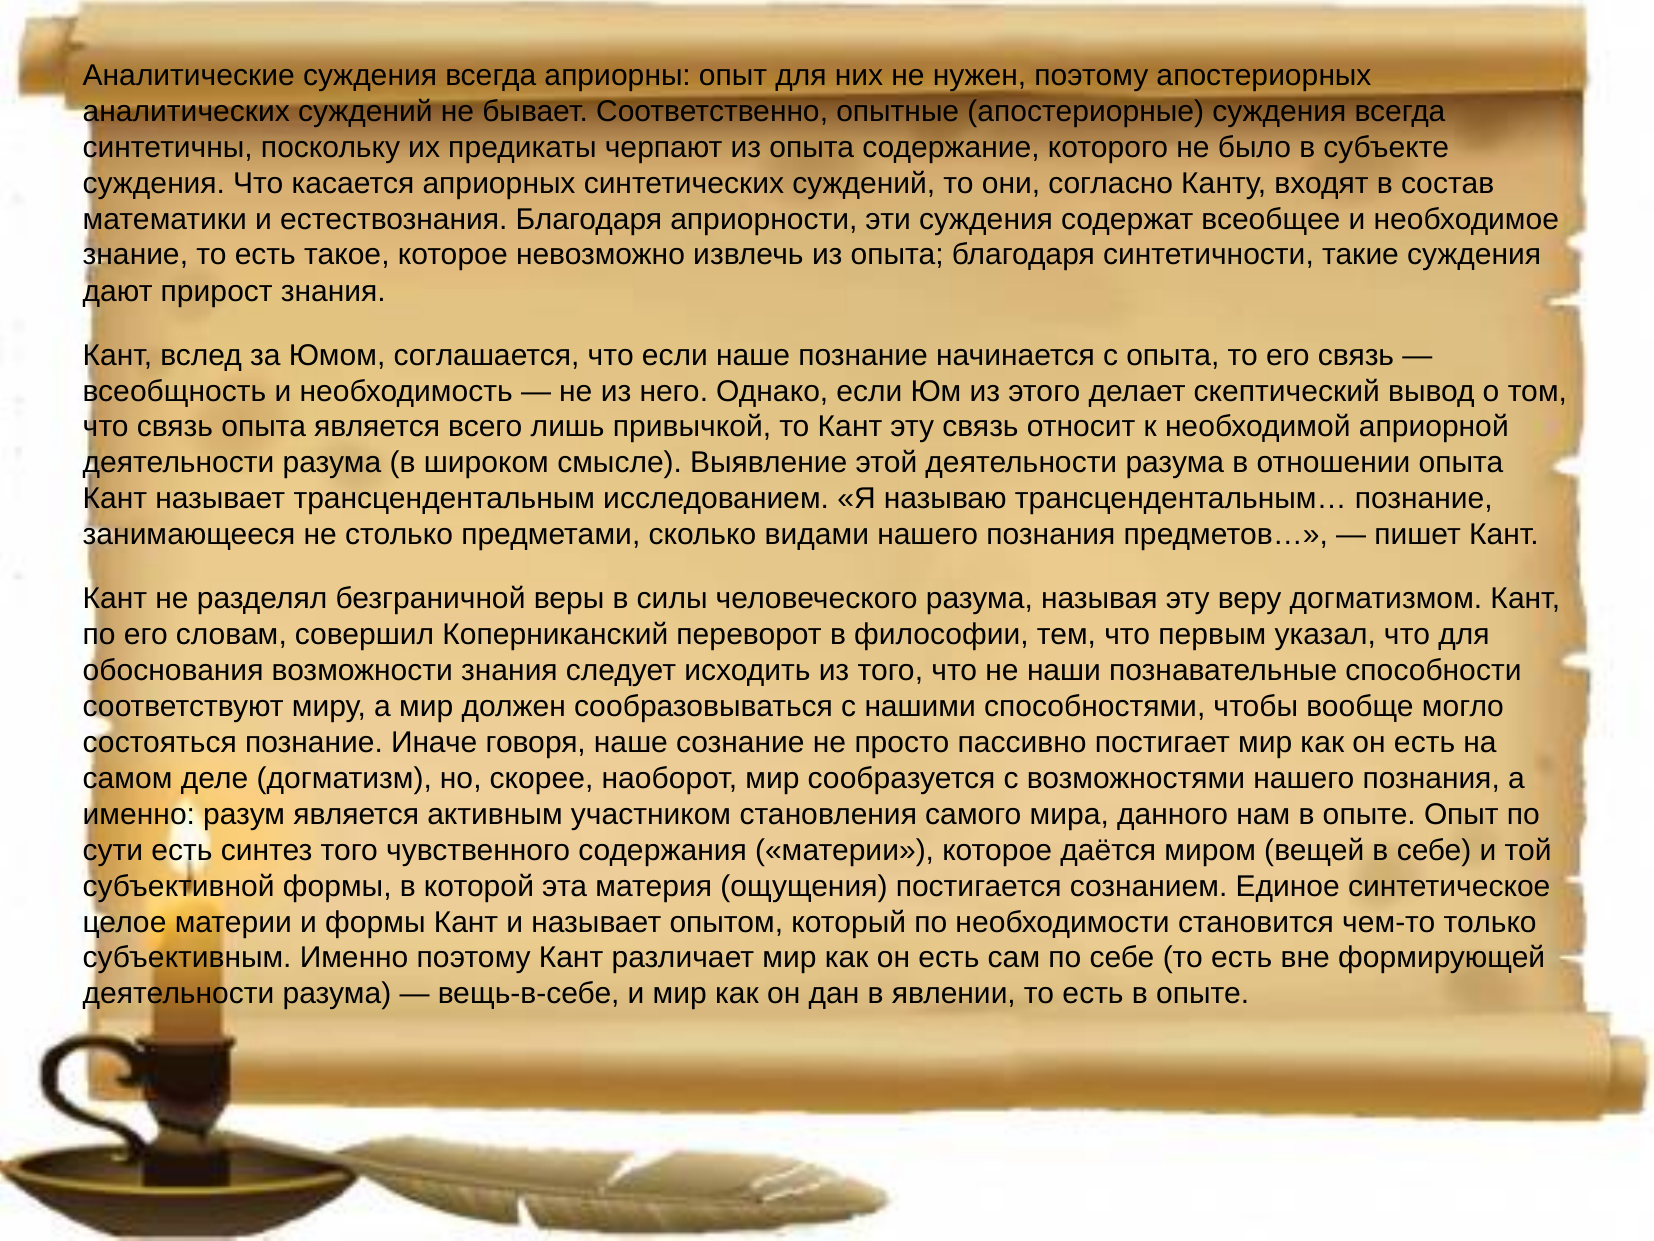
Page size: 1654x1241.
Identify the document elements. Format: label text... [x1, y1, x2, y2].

list Аналитические суждения всегда априорны: опыт для них не нужен, поэтому апостериорных аналитических суждений не бывает. Соответственно, опытные (апостериорные) суждения всегда синтетичны, поскольку их предикаты черпают из опыта содержание, которого не было в субъекте суждения. Что касается априорных синтетических суждений, то они, согласно Канту, входят в состав математики и естествознания. Благодаря априорности, эти суждения содержат всеобщее и необходимое знание, то есть такое, которое невозможно извлечь из опыта; благодаря синтетичности, такие суждения дают прирост знания. Кант, вслед за Юмом, соглашается, что если наше познание начинается с опыта, то его связь — всеобщность и необходимость — не из него. Однако, если Юм из этого делает скептический вывод о том, что связь опыта является всего лишь привычкой, то Кант эту связь относит к необходимой априорной деятельности разума (в широком смысле). Выявление этой деятельности разума в отношении опыта Кант называет трансцендентальным исследованием. «Я называю трансцендентальным… познание, занимающееся не столько предметами, сколько видами нашего познания предметов…», — пишет Кант. Кант не разделял безграничной веры в силы человеческого разума, называя эту веру догматизмом. Кант, по его словам, совершил Коперниканский переворот в философии, тем, что первым указал, что для обоснования возможности знания следует исходить из того, что не наши познавательные способности соответствуют миру, а мир должен сообразовываться с нашими способностями, чтобы вообще могло состояться познание. Иначе говоря, наше сознание не просто пассивно постигает мир как он есть на самом деле (догматизм), но, скорее, наоборот, мир сообразуется с возможностями нашего познания, а именно: разум является активным участником становления самого мира, данного нам в опыте. Опыт по сути есть синтез того чувственного содержания («материи»), которое даётся миром (вещей в себе) и той субъективной формы, в которой эта материя (ощущения) постигается сознанием. Единое синтетическое целое материи и формы Кант и называет опытом, который по необходимости становится чем-то только субъективным. Именно поэтому Кант различает мир как он есть сам по себе (то есть вне формирующей деятельности разума) — вещь-в-себе, и мир как он дан в явлении, то есть в опыте. [82, 55, 1571, 1087]
picture [0, 0, 1654, 1241]
